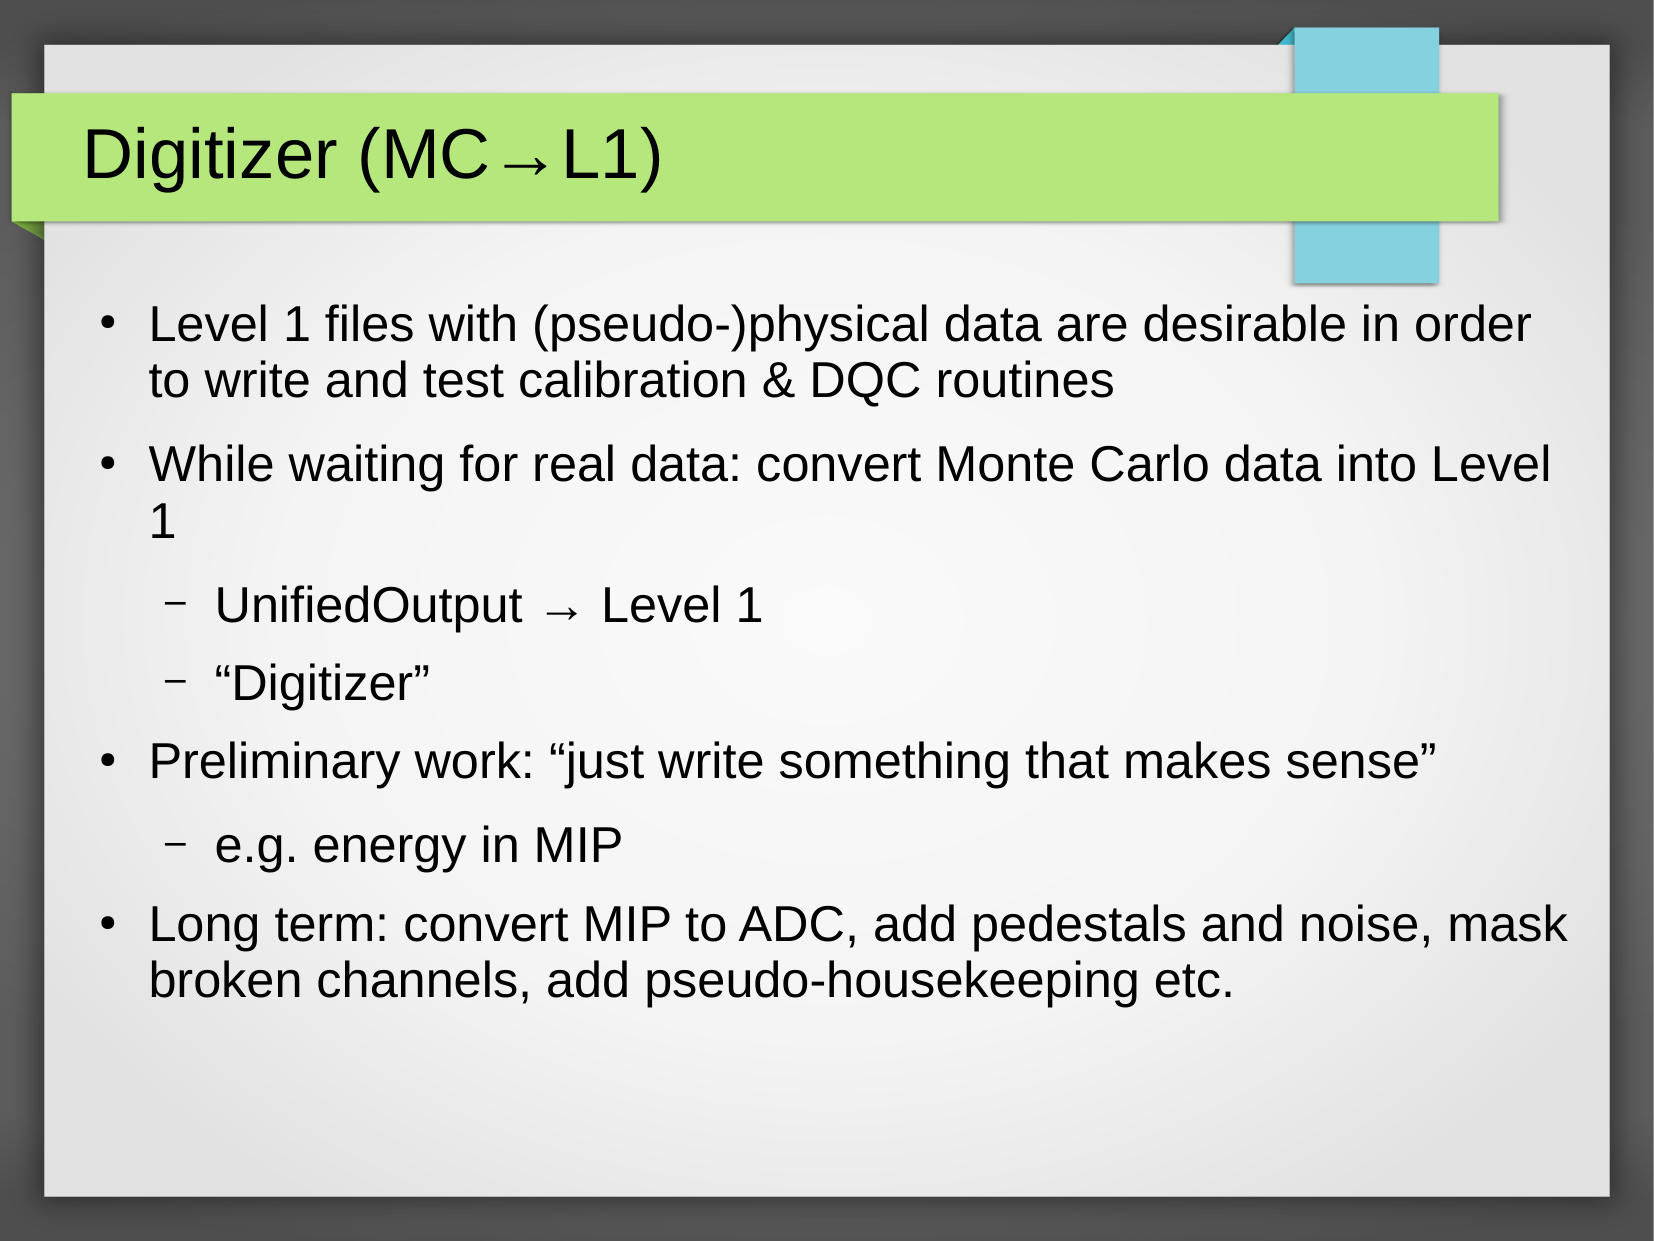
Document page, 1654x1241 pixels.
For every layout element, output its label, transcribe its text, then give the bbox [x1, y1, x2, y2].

title Digitizer (MC→L1) [82, 94, 1264, 213]
list Level 1 files with (pseudo-)physical data are desirable in order to write and test calibration & DQC routines While waiting for real data: convert Monte Carlo data into Level 1 UnifiedOutput → Level 1 “Digitizer” Preliminary work: “just write something that makes sense” e.g. energy in MIP Long term: convert MIP to ADC, add pedestals and noise, mask broken channels, add pseudo-housekeeping etc. [82, 295, 1571, 1015]
picture [0, 0, 1654, 1241]
